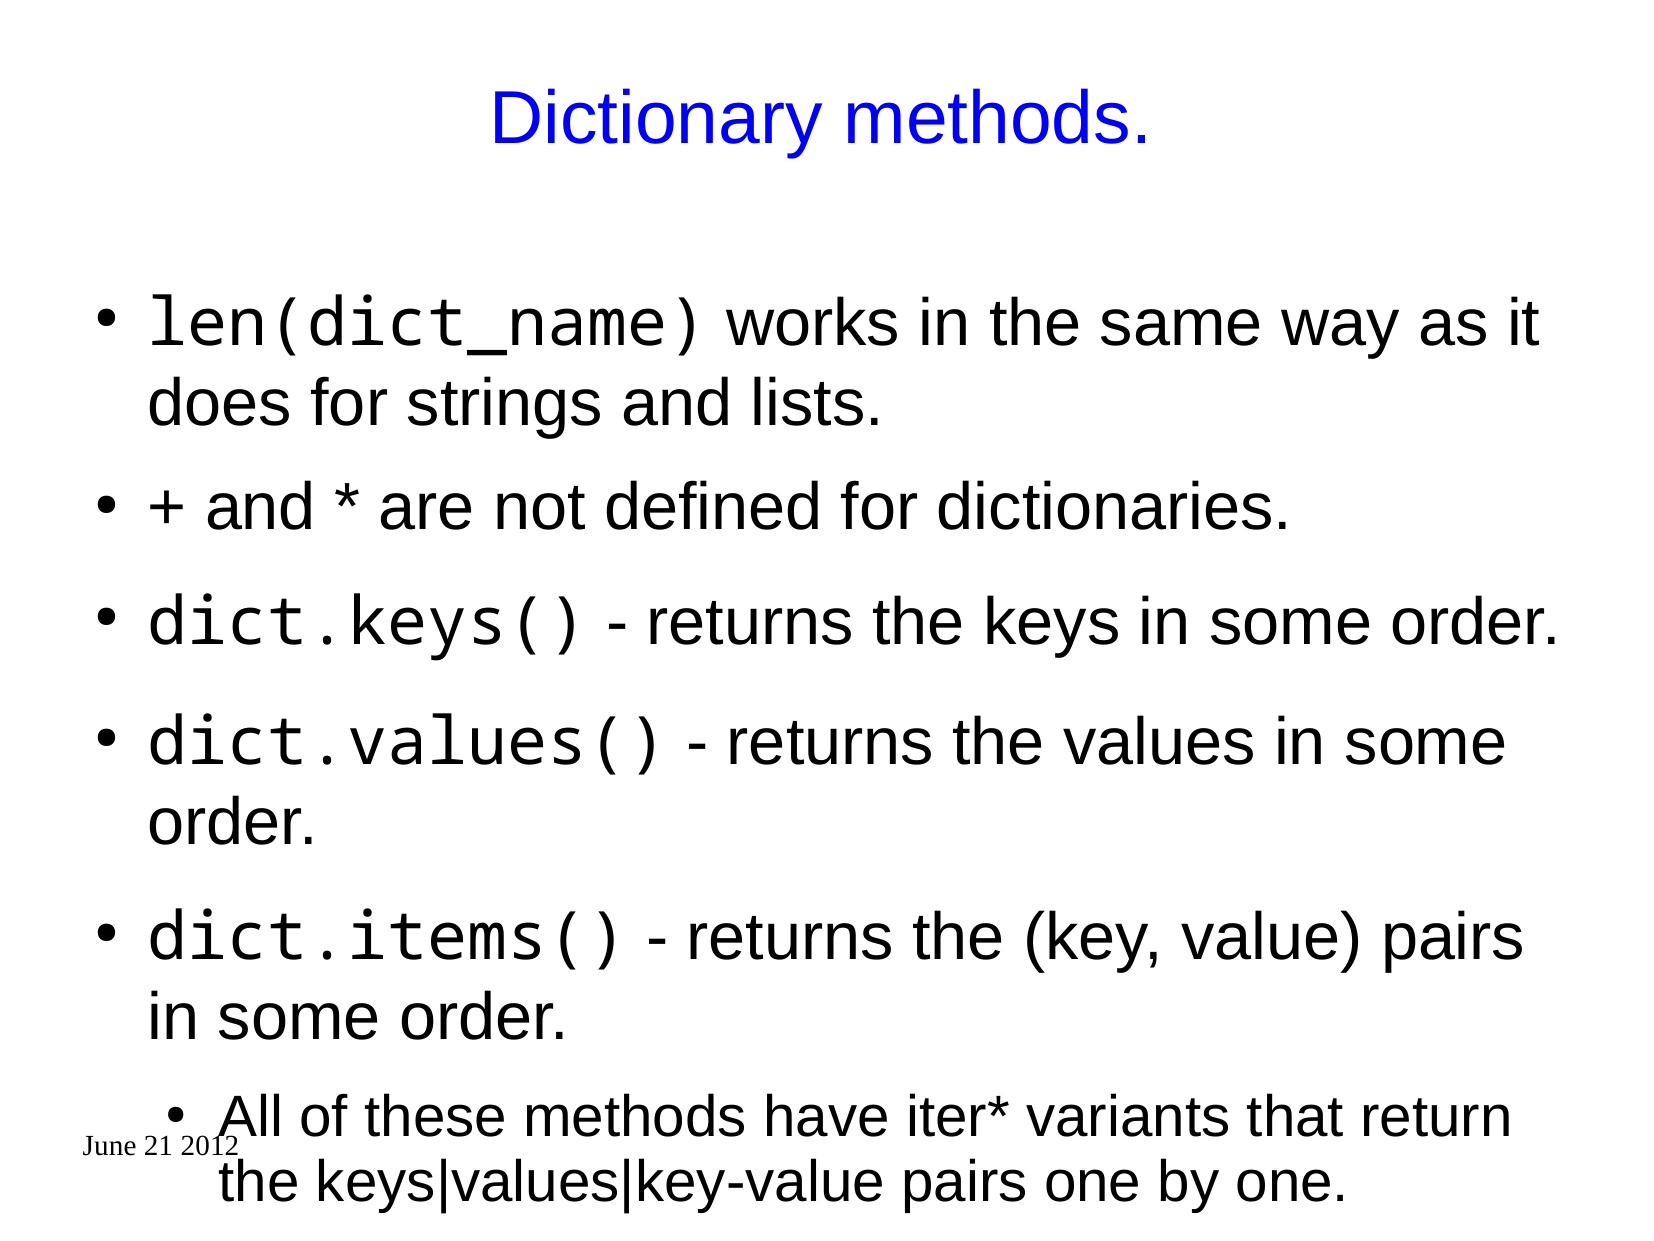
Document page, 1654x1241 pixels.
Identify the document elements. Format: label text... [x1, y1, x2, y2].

title Dictionary methods. [76, 58, 1565, 178]
list len(dict_name) works in the same way as it does for strings and lists. + and * are not defined for dictionaries. dict.keys() - returns the keys in some order. dict.values() - returns the values in some order. dict.items() - returns the (key, value) pairs in some order. All of these methods have iter* variants that return the keys|values|key-value pairs one by one. [76, 274, 1565, 1157]
